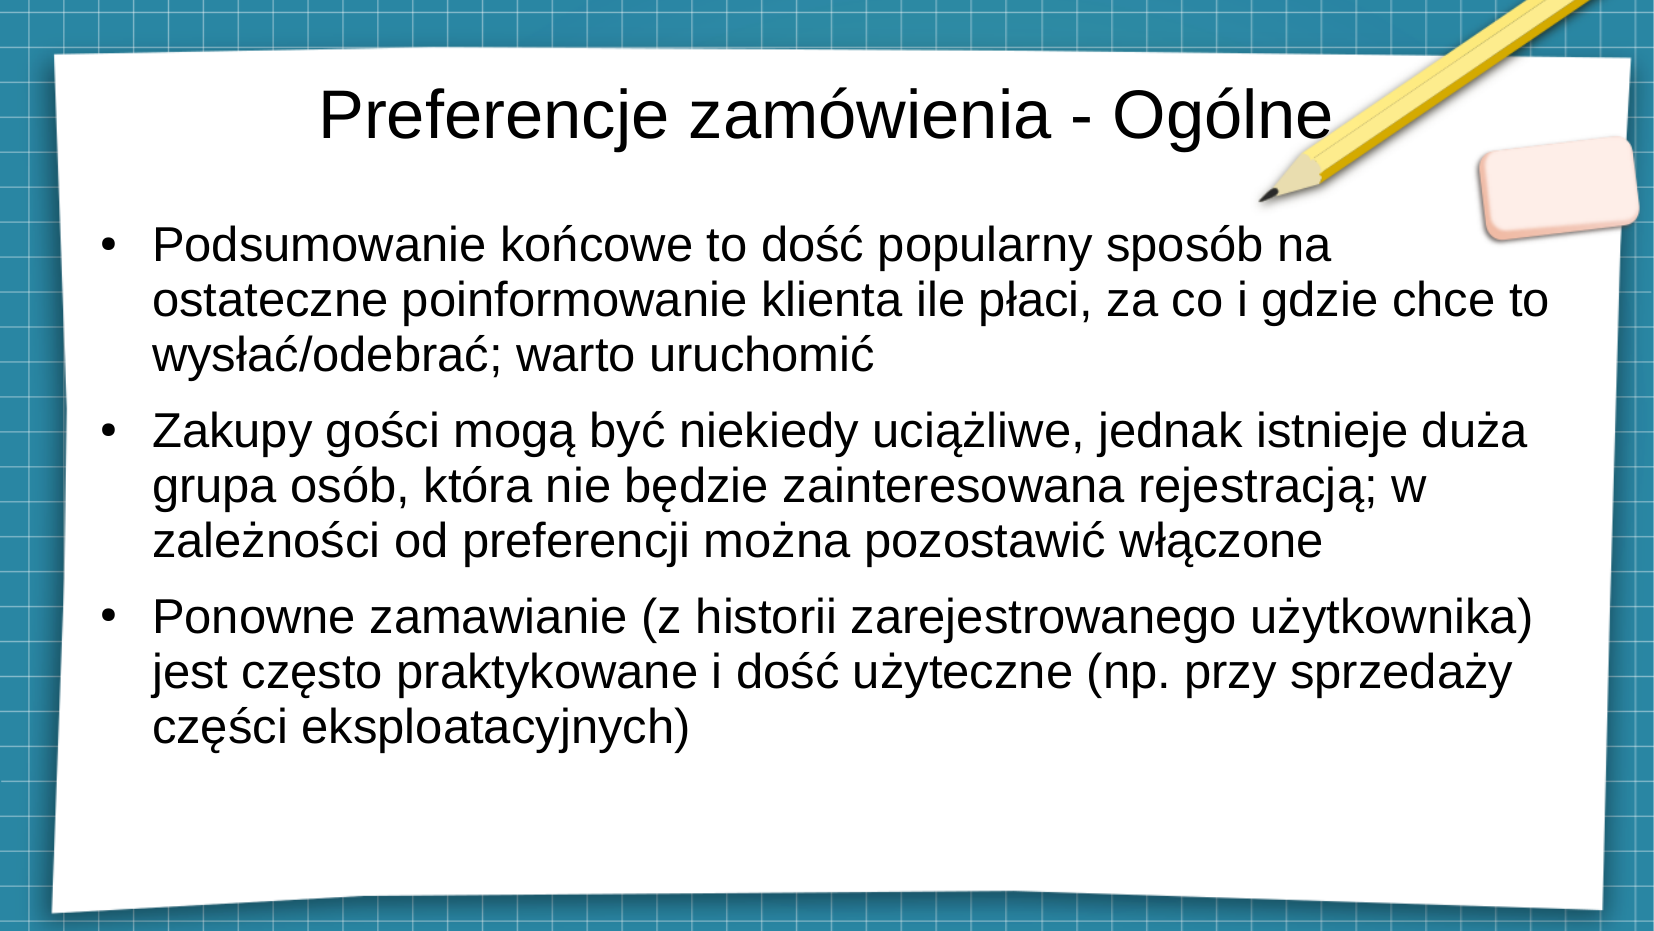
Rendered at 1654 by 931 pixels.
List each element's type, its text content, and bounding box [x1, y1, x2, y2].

list Podsumowanie końcowe to dość popularny sposób na ostateczne poinformowanie klienta ile płaci, za co i gdzie chce to wysłać/odebrać; warto uruchomić Zakupy gości mogą być niekiedy uciążliwe, jednak istnieje duża grupa osób, która nie będzie zainteresowana rejestracją; w zależności od preferencji można pozostawić włączone Ponowne zamawianie (z historii zarejestrowanego użytkownika) jest często praktykowane i dość użyteczne (np. przy sprzedaży części eksploatacyjnych) [82, 217, 1571, 758]
picture [0, 0, 1654, 931]
title Preferencje zamówienia - Ogólne [82, 37, 1571, 193]
